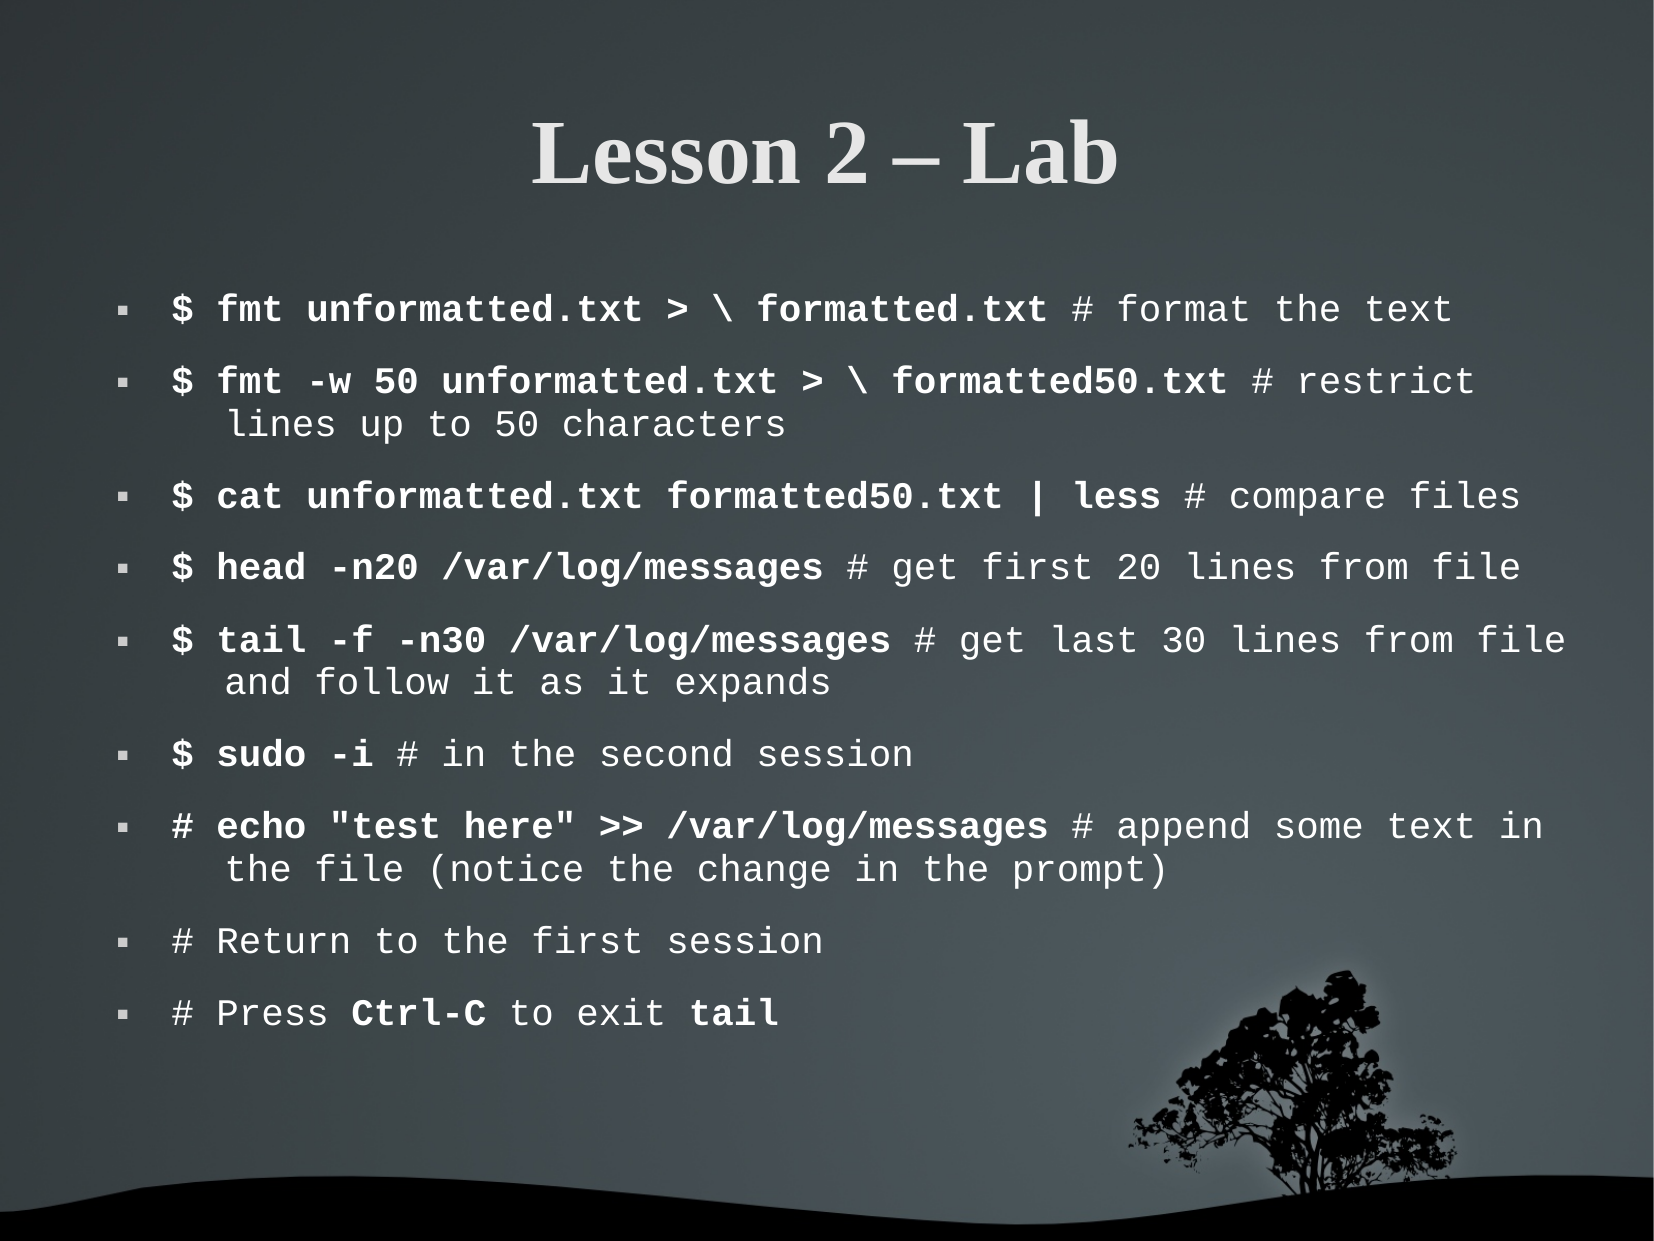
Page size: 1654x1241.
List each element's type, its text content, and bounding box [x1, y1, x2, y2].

list $ fmt unformatted.txt > \ formatted.txt # format the text $ fmt -w 50 unformatted.txt > \ formatted50.txt # restrict lines up to 50 characters $ cat unformatted.txt formatted50.txt | less # compare files $ head -n20 /var/log/messages # get first 20 lines from file $ tail -f -n30 /var/log/messages # get last 30 lines from file and follow it as it expands $ sudo -i # in the second session # echo "test here" >> /var/log/messages # append some text in the file (notice the change in the prompt) # Return to the first session # Press Ctrl-C to exit tail [82, 290, 1571, 1181]
title Lesson 2 – Lab [82, 49, 1571, 257]
picture [0, 0, 1654, 1241]
